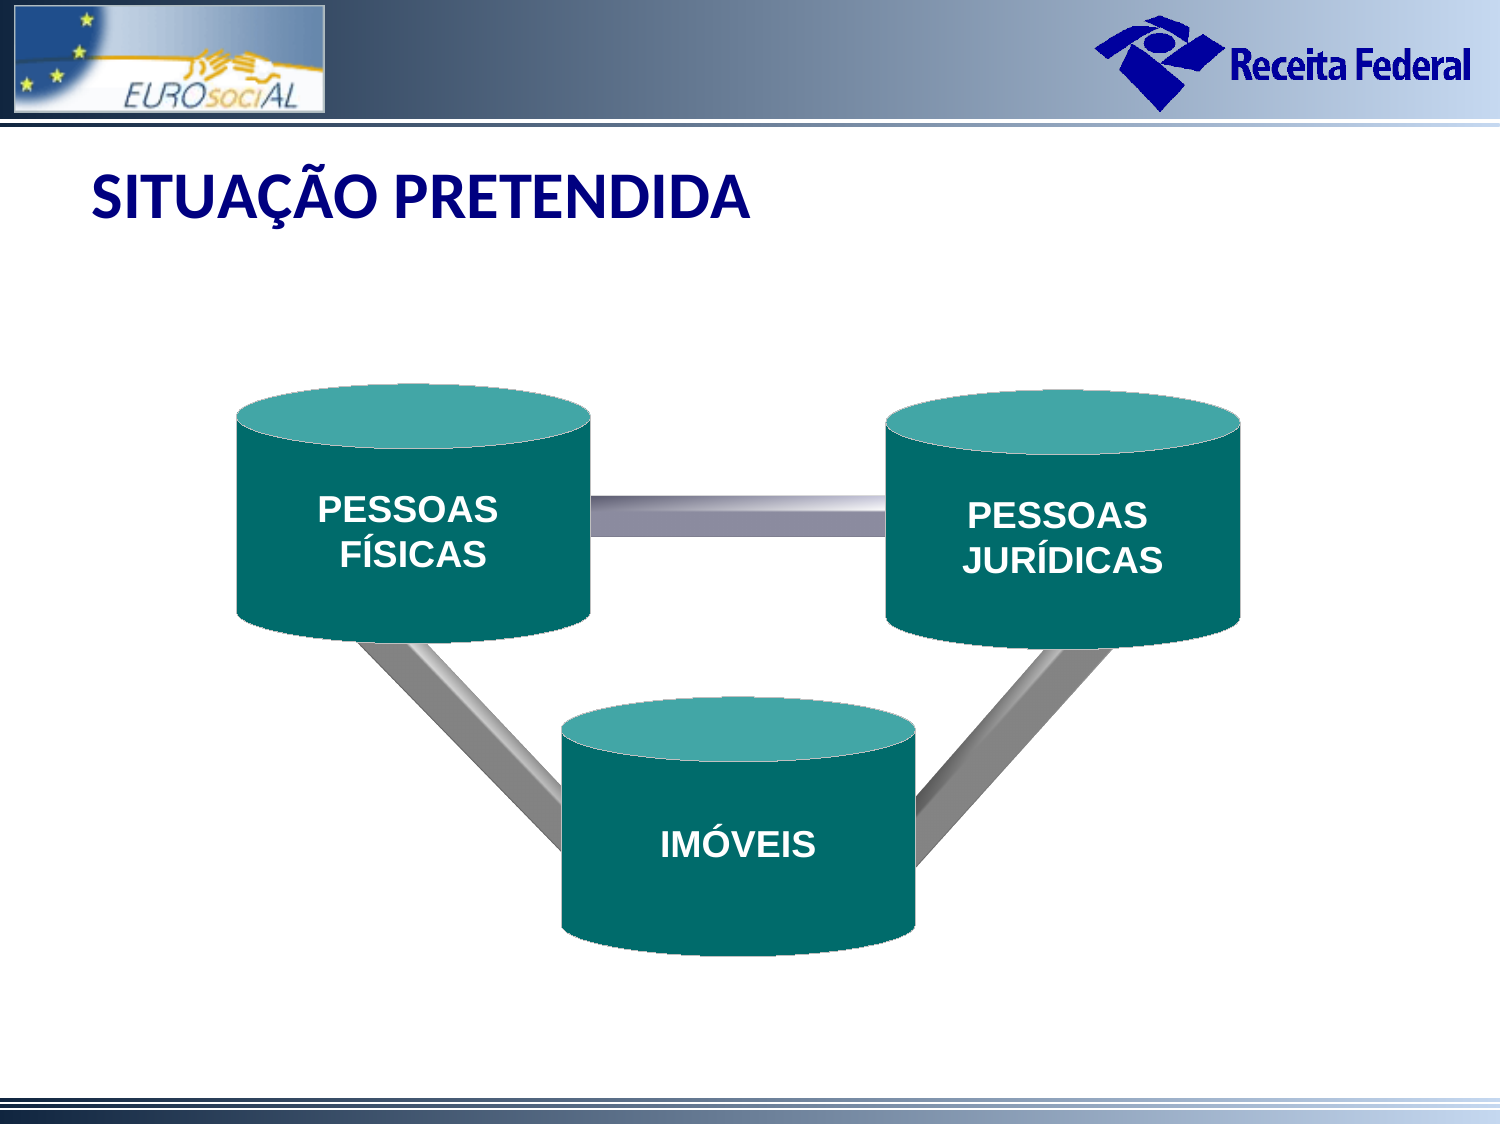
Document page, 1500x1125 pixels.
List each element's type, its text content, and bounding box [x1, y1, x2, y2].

text_box IMÓVEIS [561, 731, 916, 957]
text_box PESSOAS FÍSICAS [236, 419, 591, 644]
text_box PESSOAS JURÍDICAS [885, 423, 1241, 650]
title SITUAÇÃO PRETENDIDA [74, 144, 768, 240]
picture [14, 5, 325, 113]
picture [1092, 13, 1471, 113]
